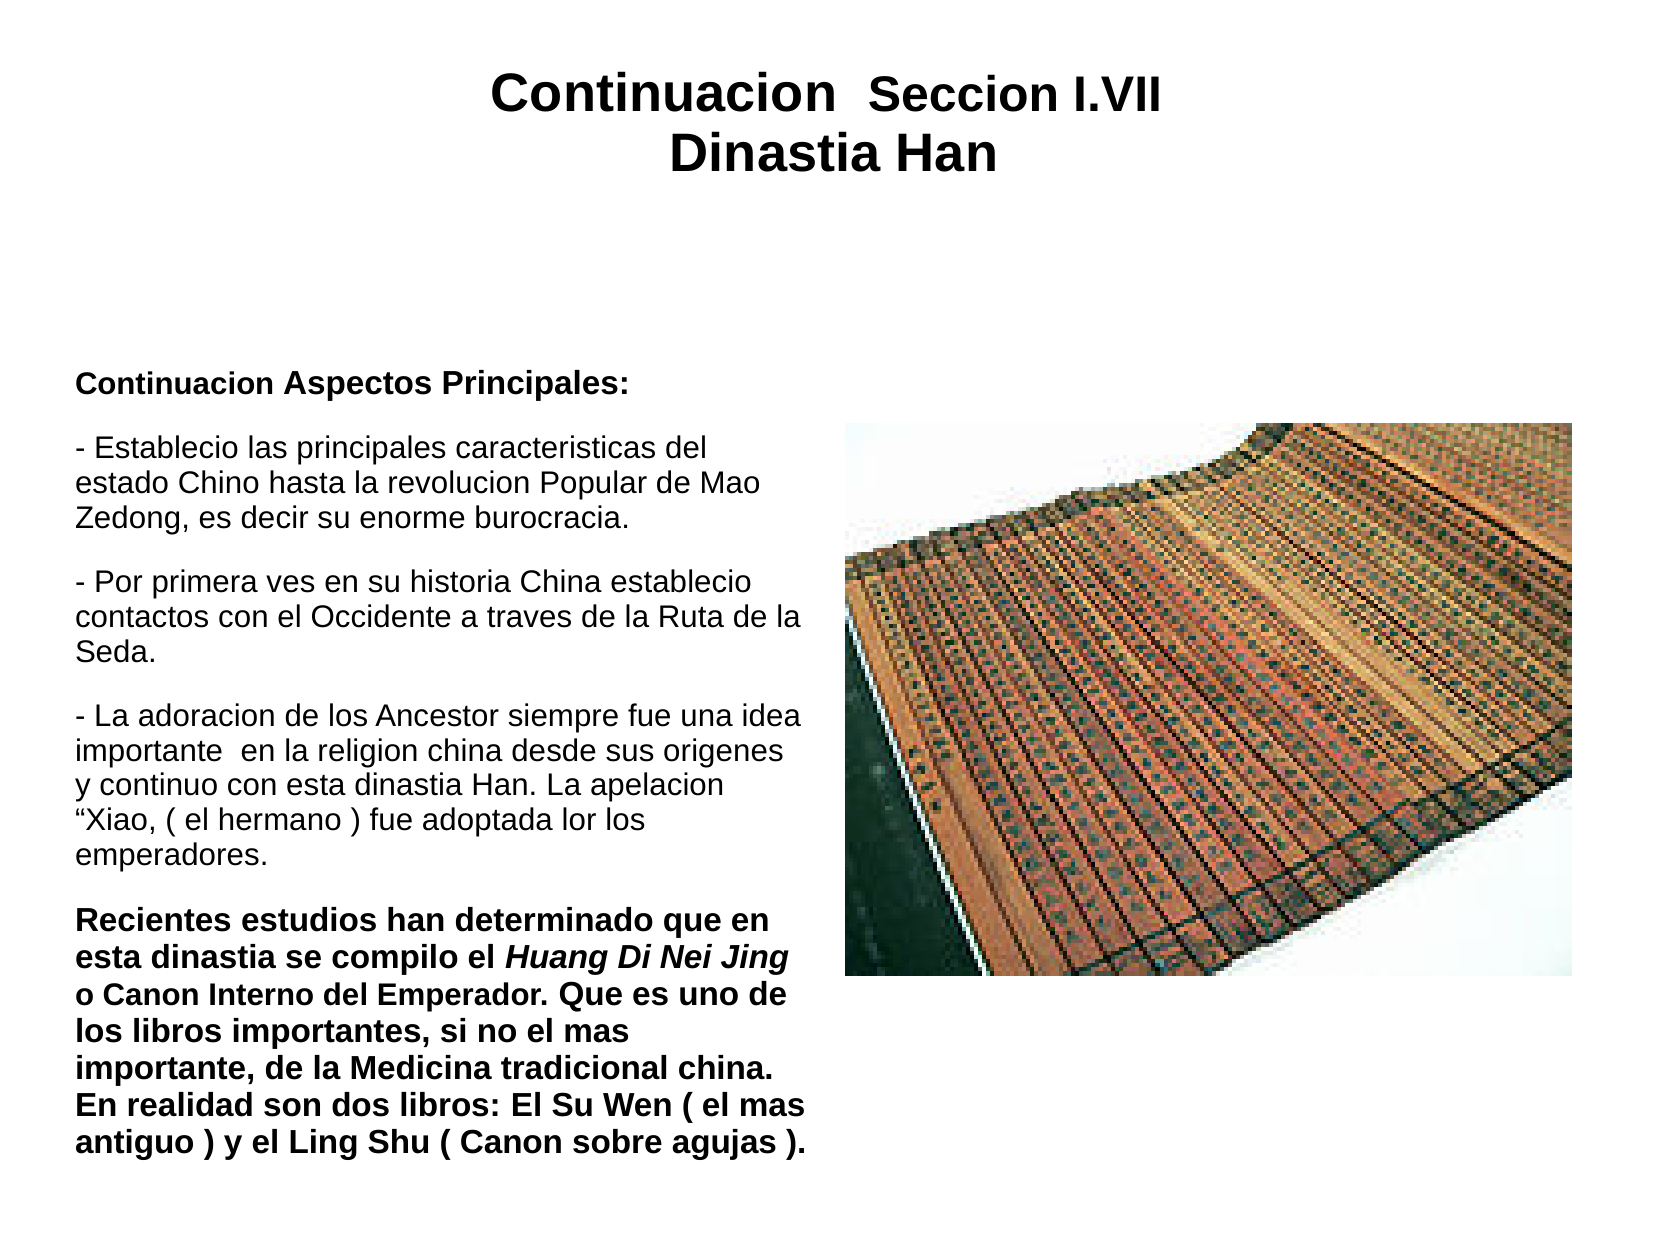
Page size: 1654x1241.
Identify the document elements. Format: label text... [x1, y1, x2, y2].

title Continuacion Seccion I.VII Dinastia Han [82, 56, 1571, 250]
list Continuacion Aspectos Principales: - Establecio las principales caracteristicas del estado Chino hasta la revolucion Popular de Mao Zedong, es decir su enorme burocracia. - Por primera ves en su historia China establecio contactos con el Occidente a traves de la Ruta de la Seda. - La adoracion de los Ancestor siempre fue una idea importante en la religion china desde sus origenes y continuo con esta dinastia Han. La apelacion “Xiao, ( el hermano ) fue adoptada lor los emperadores. Recientes estudios han determinado que en esta dinastia se compilo el Huang Di Nei Jing o Canon Interno del Emperador. Que es uno de los libros importantes, si no el mas importante, de la Medicina tradicional china. En realidad son dos libros: El Su Wen ( el mas antiguo ) y el Ling Shu ( Canon sobre agujas ). [75, 300, 809, 1241]
picture [845, 423, 1572, 976]
